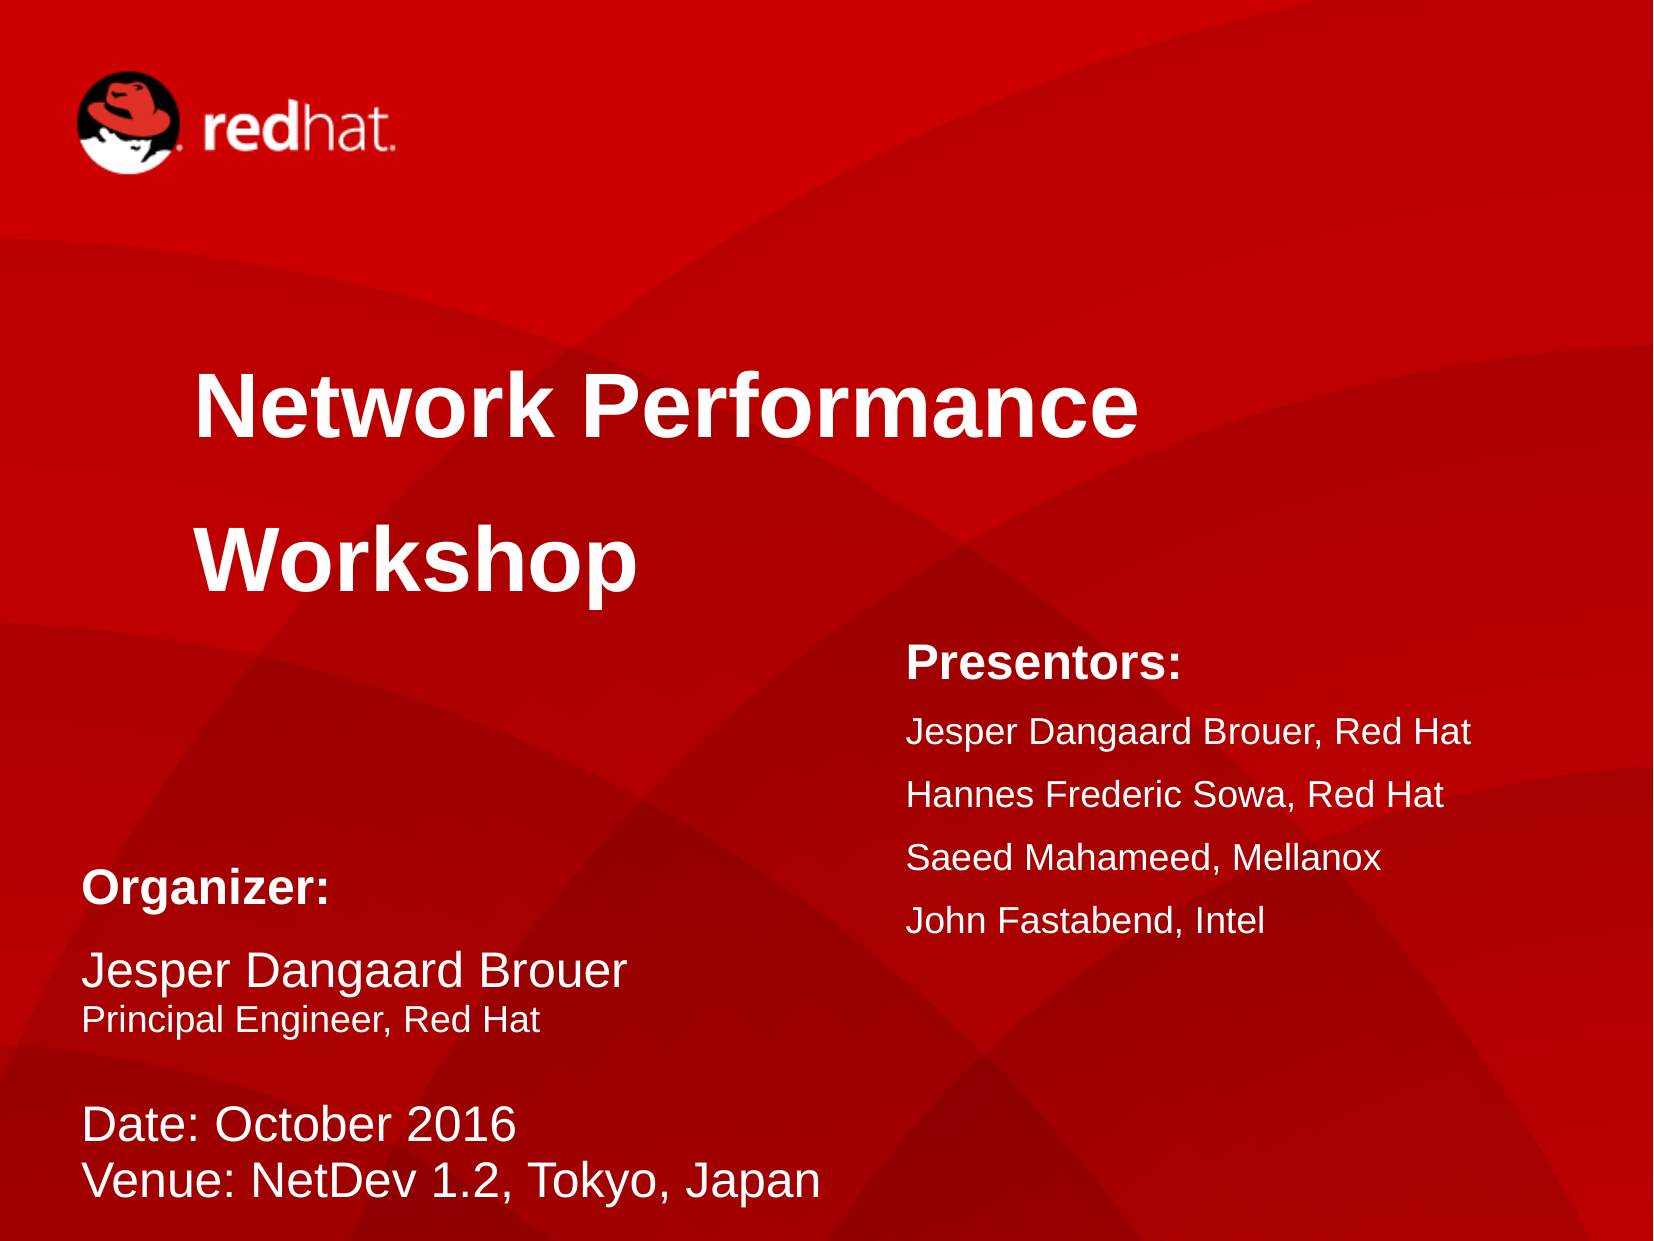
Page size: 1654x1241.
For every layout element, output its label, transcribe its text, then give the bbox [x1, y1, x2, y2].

text_box Network Performance Workshop [187, 297, 1425, 566]
text_box Presentors: Jesper Dangaard Brouer, Red Hat Hannes Frederic Sowa, Red Hat Saeed Mahameed, Mellanox John Fastabend, Intel [899, 600, 1650, 1235]
text_box Organizer: Jesper Dangaard Brouer Principal Engineer, Red Hat Date: October 2016 Venue: NetDev 1.2, Tokyo, Japan [74, 825, 899, 1187]
picture [0, 0, 1653, 1241]
